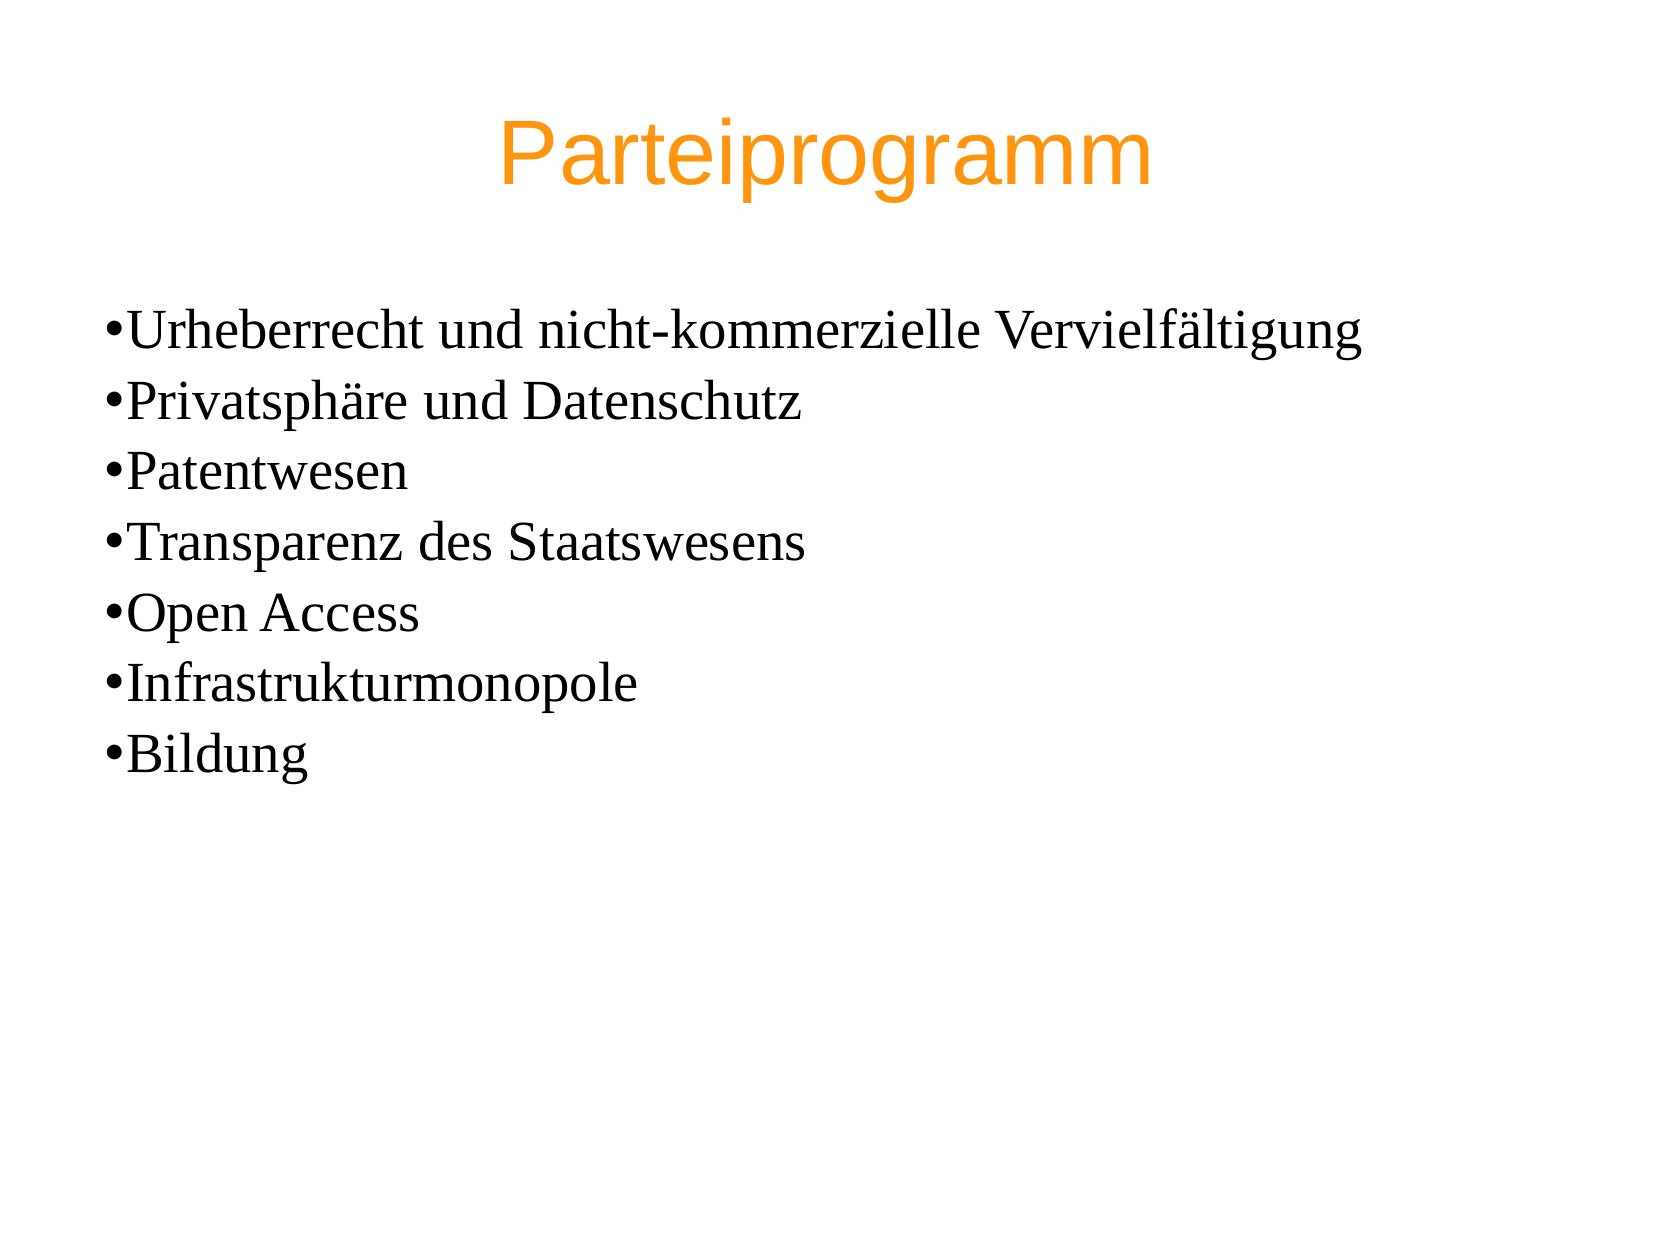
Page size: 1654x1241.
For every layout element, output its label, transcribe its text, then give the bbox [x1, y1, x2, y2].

chart [82, 290, 1571, 1109]
title Parteiprogramm [82, 56, 1571, 250]
